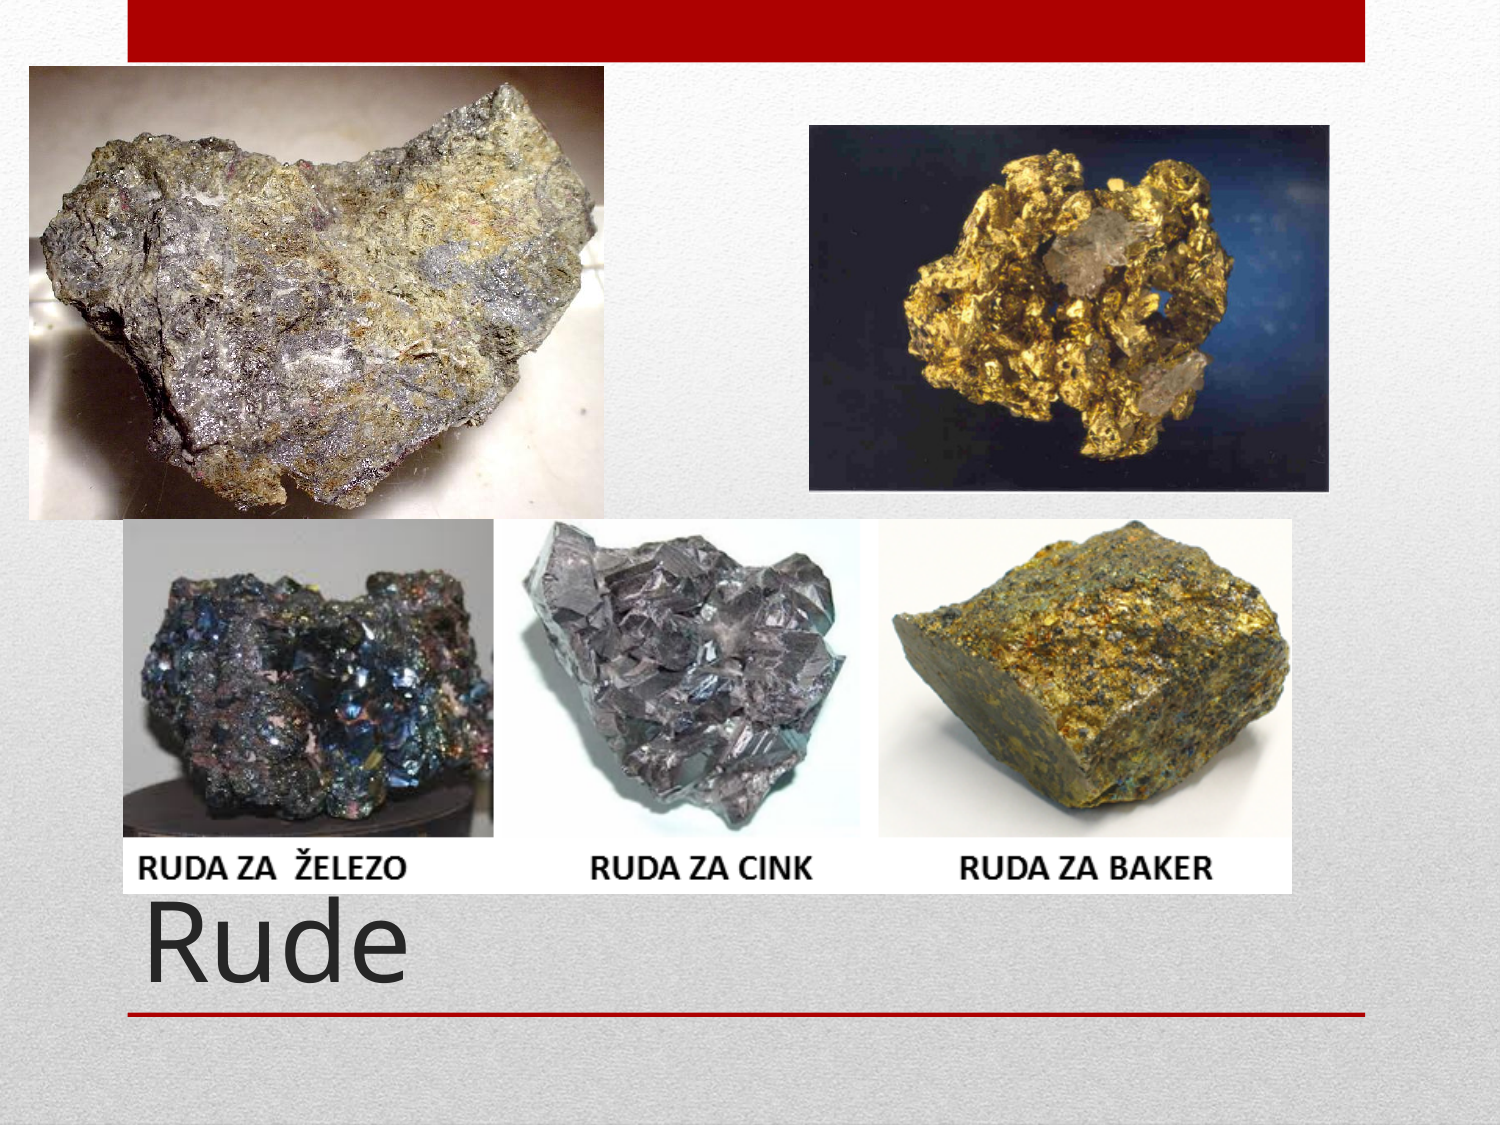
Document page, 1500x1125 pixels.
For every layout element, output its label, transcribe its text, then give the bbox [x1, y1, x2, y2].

picture [0, 0, 1500, 1125]
title Rude [125, 894, 1238, 1013]
